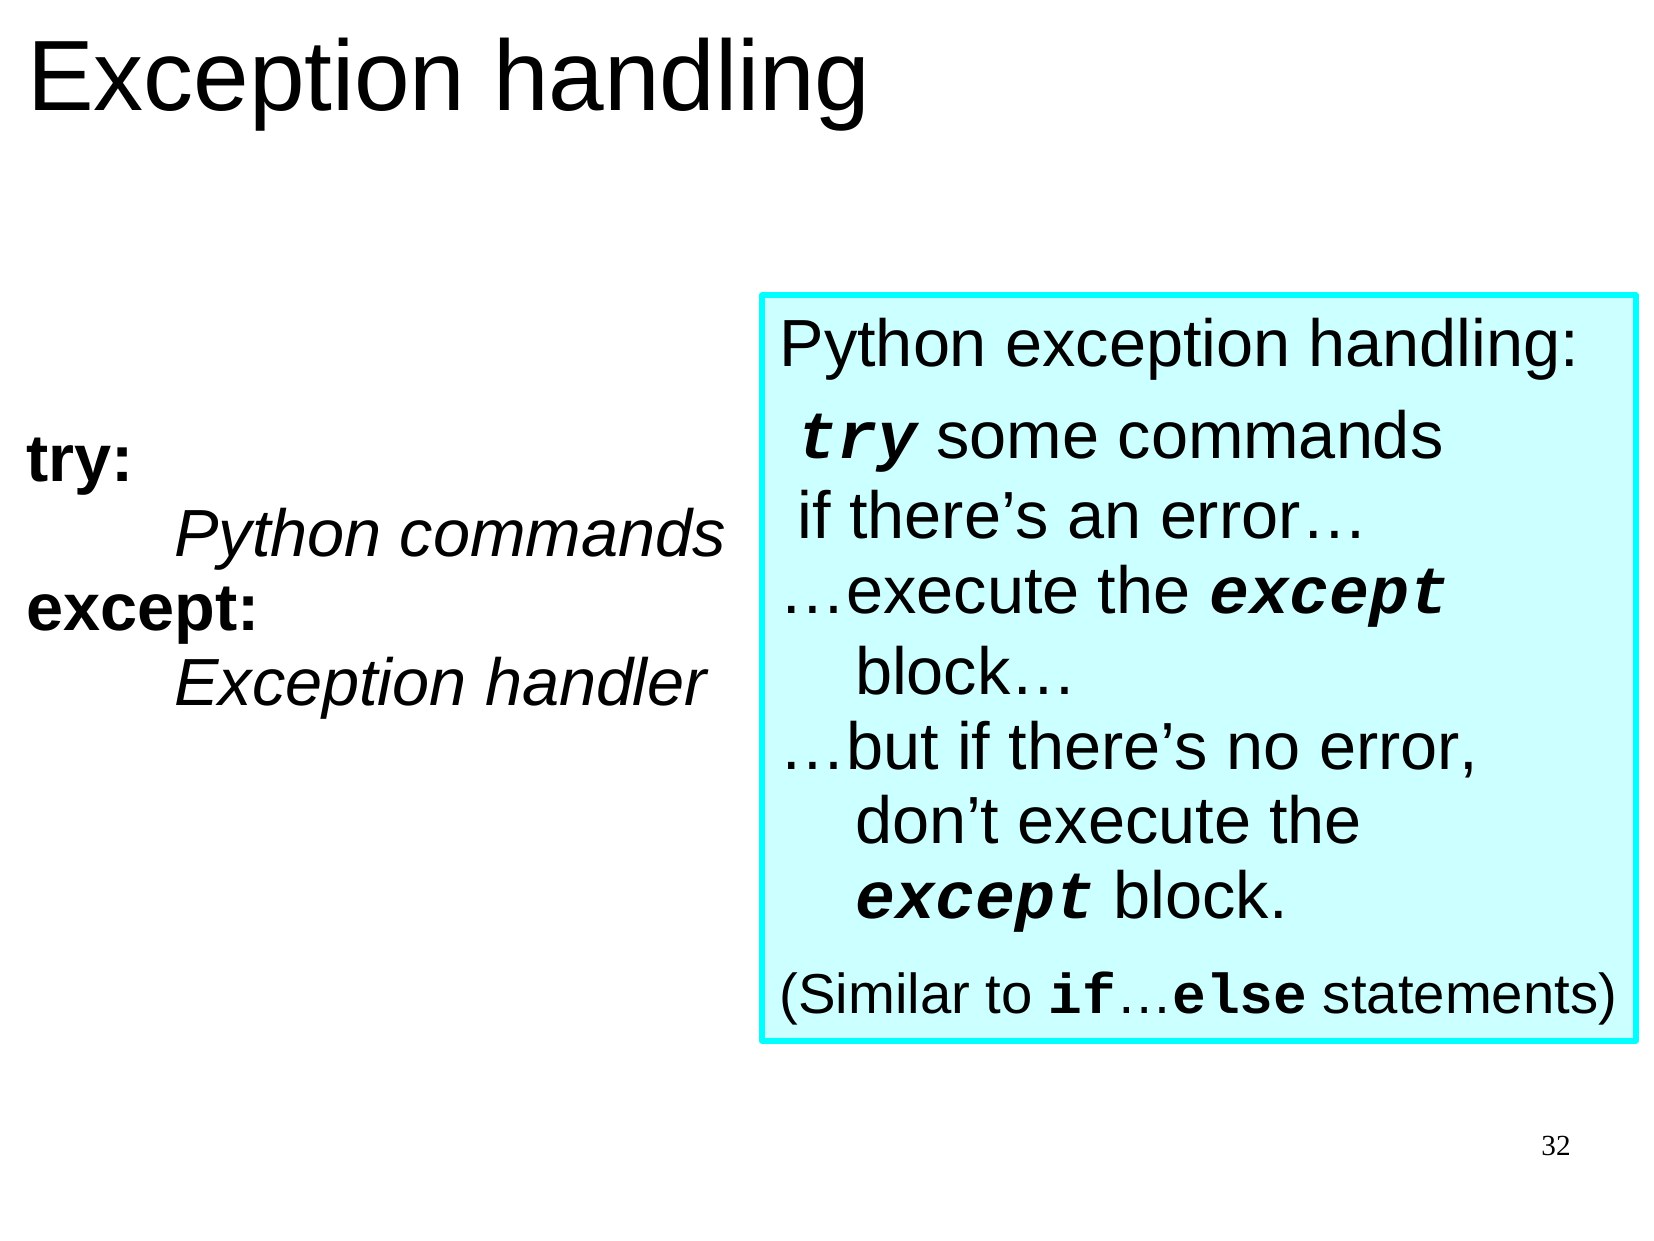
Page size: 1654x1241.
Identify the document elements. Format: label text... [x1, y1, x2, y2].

text_box Python exception handling: try some commands if there’s an error… …execute the except block… …but if there’s no error, don’t execute the except block. (Similar to if…else statements) [761, 295, 1636, 1041]
text_box try: Python commands except: Exception handler [11, 413, 742, 728]
text_box Exception handling [12, 12, 887, 139]
